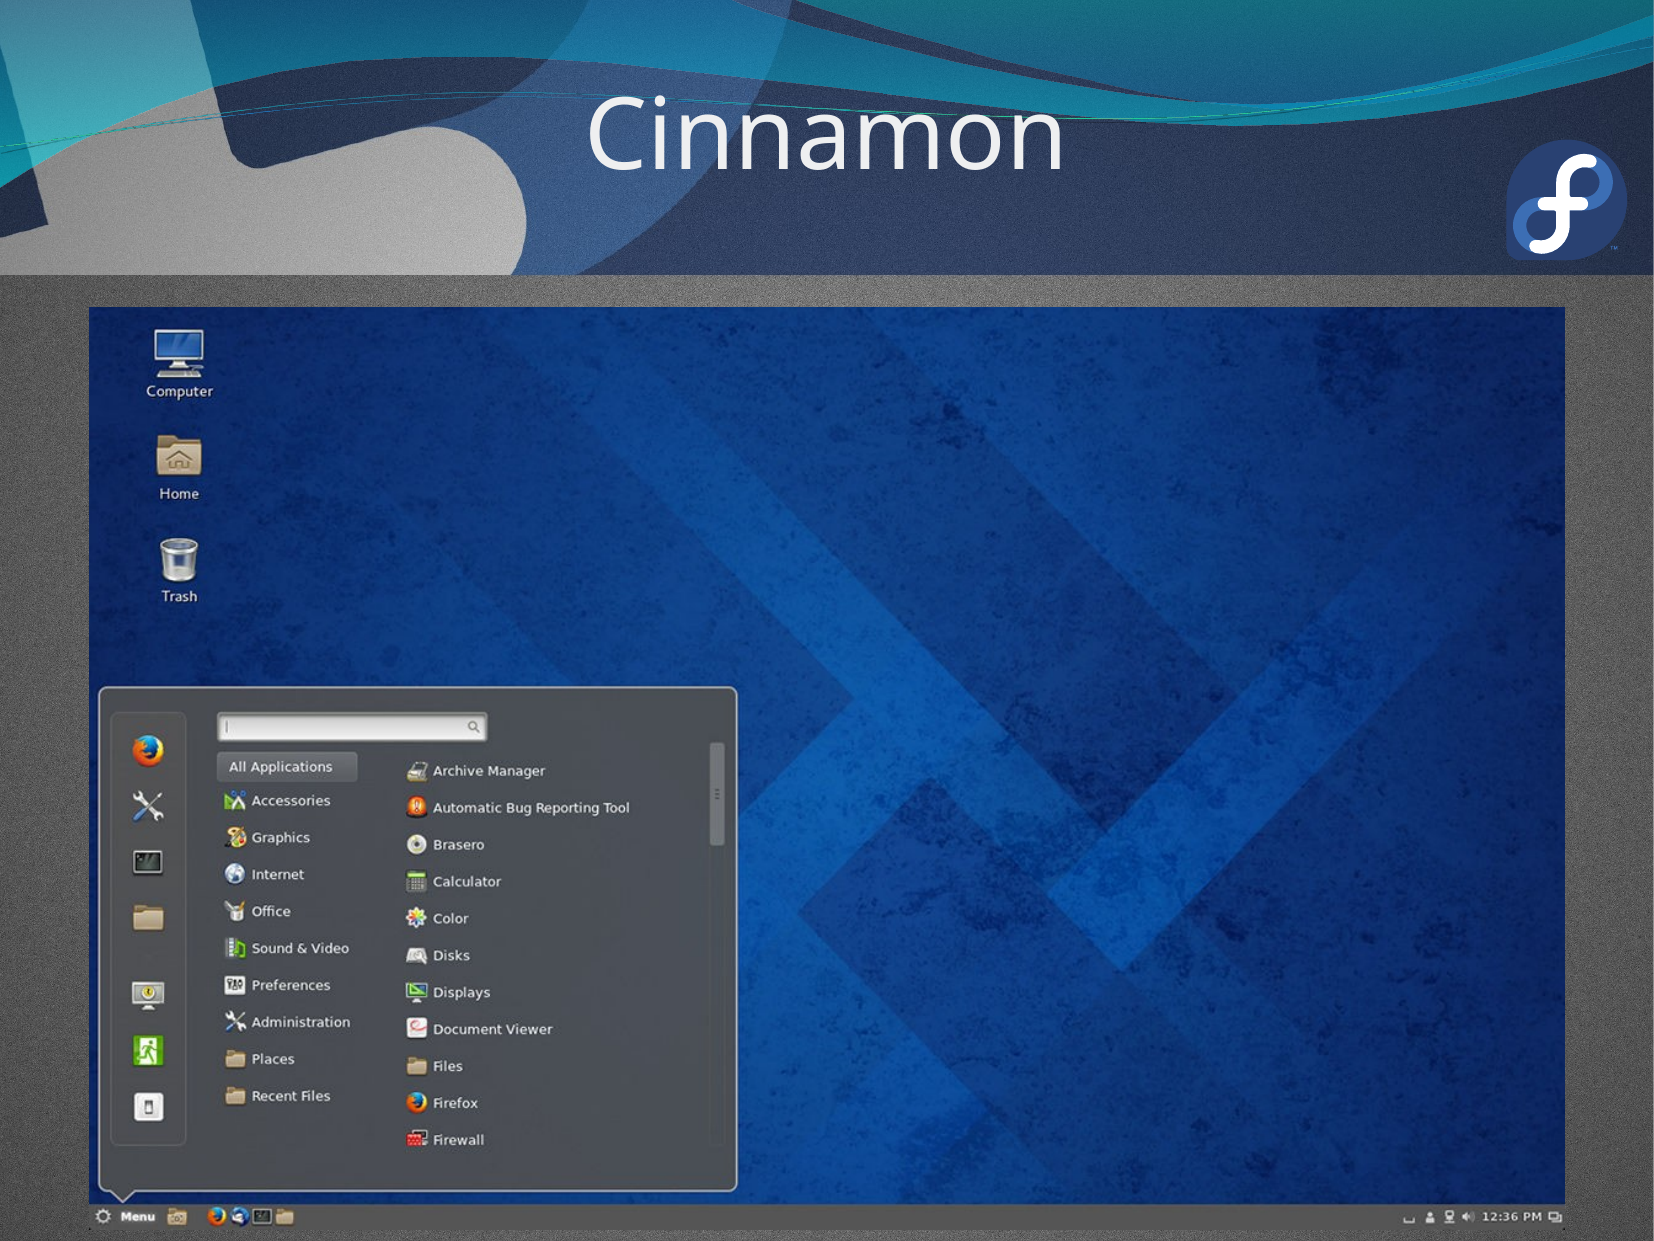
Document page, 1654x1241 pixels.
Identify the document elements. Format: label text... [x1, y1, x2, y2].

text_box Cinnamon [88, 29, 1565, 237]
picture [0, 0, 1654, 1241]
